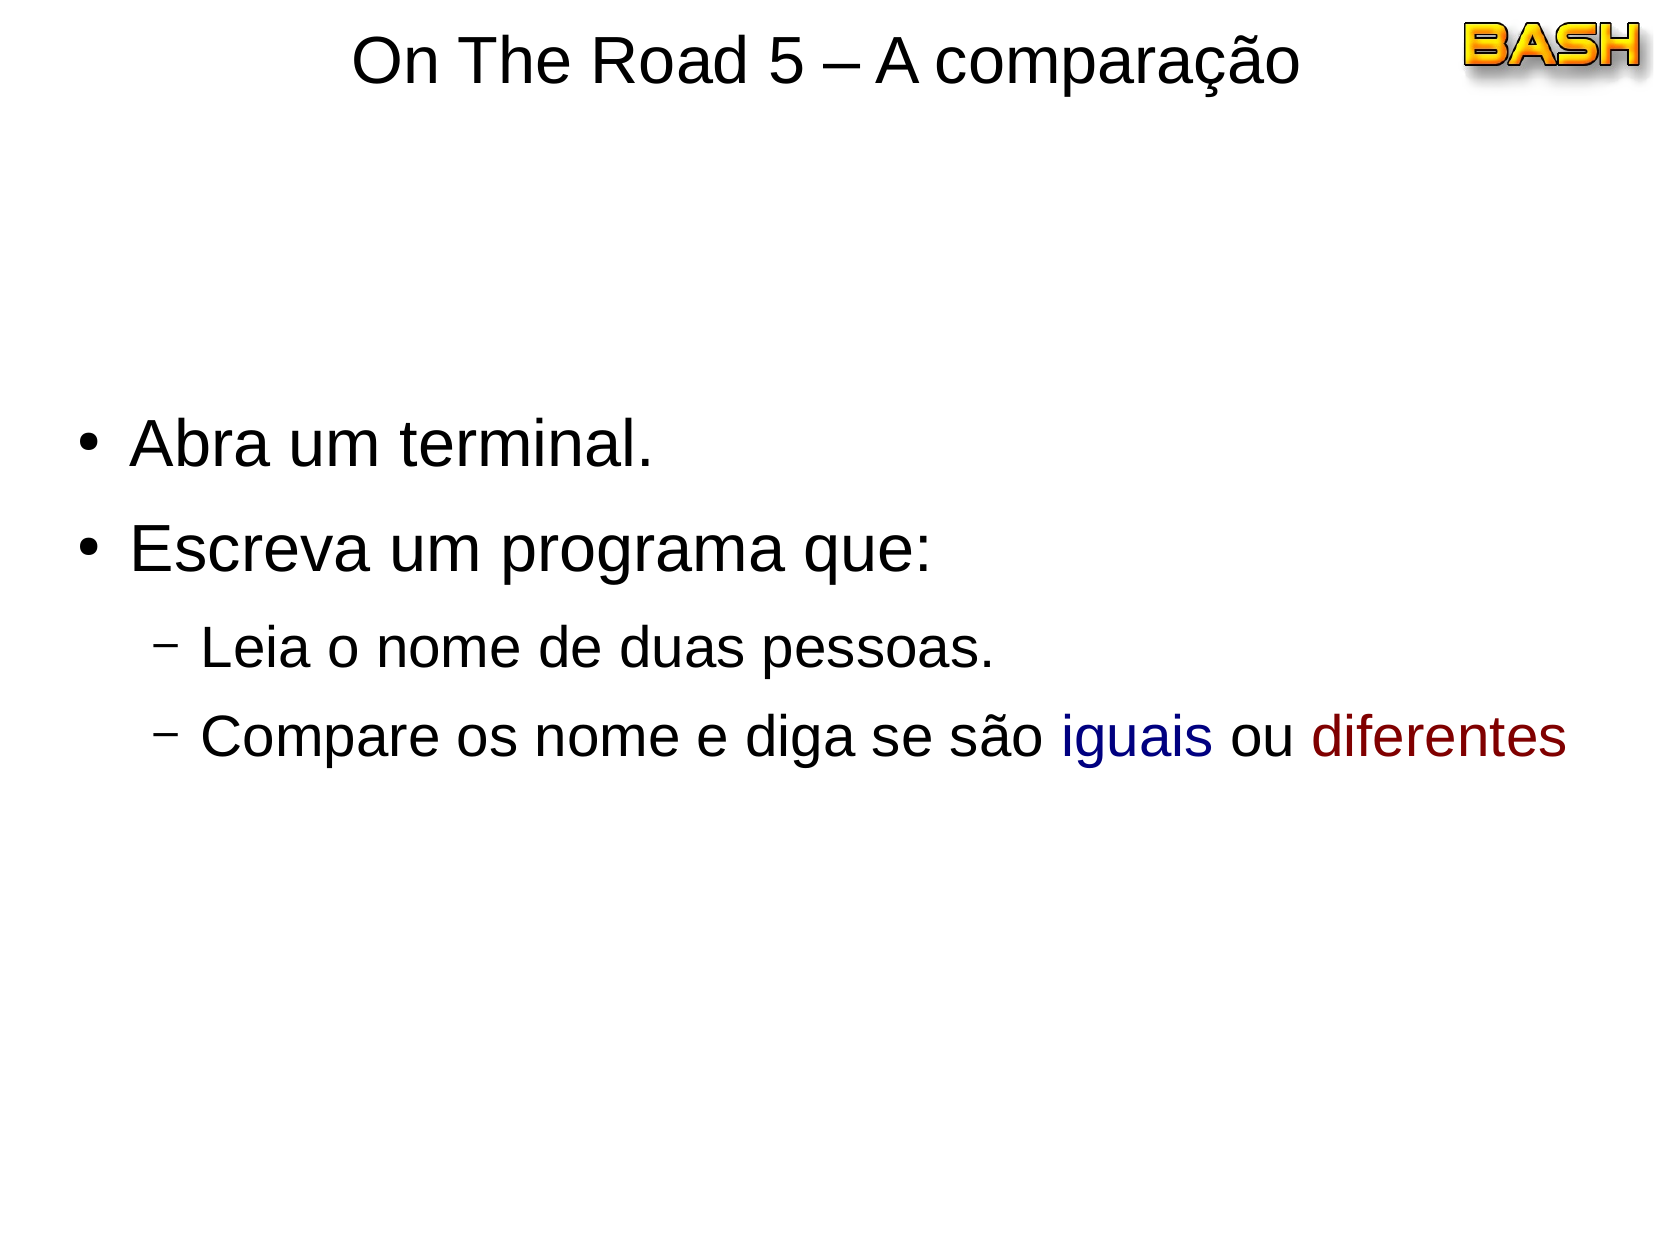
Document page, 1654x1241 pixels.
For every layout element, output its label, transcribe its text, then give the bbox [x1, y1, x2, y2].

list Abra um terminal. Escreva um programa que: Leia o nome de duas pessoas. Compare os nome e diga se são iguais ou diferentes [59, 406, 1571, 769]
title On The Road 5 – A comparação [82, 22, 1571, 98]
picture [1450, 0, 1654, 96]
